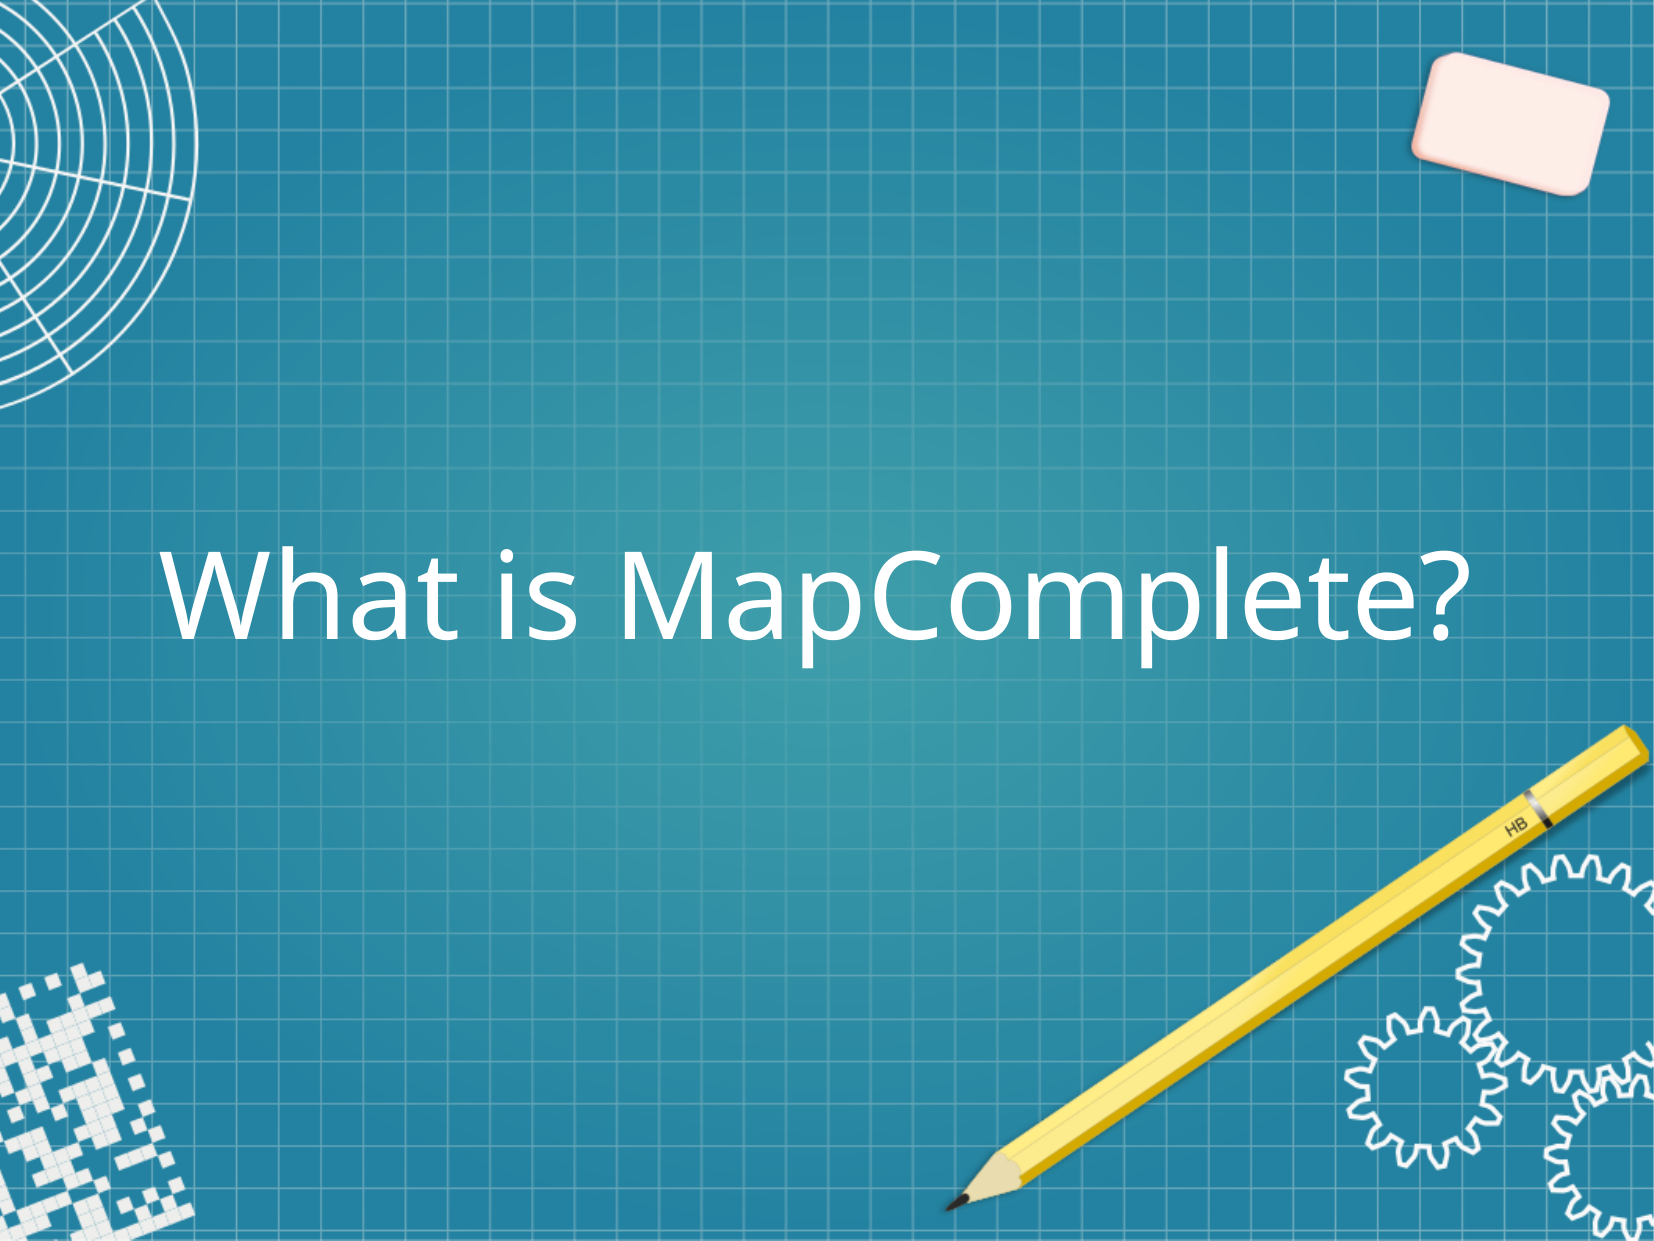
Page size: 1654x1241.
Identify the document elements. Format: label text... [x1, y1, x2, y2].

picture [0, 0, 1654, 1241]
title What is MapComplete? [71, 450, 1561, 734]
